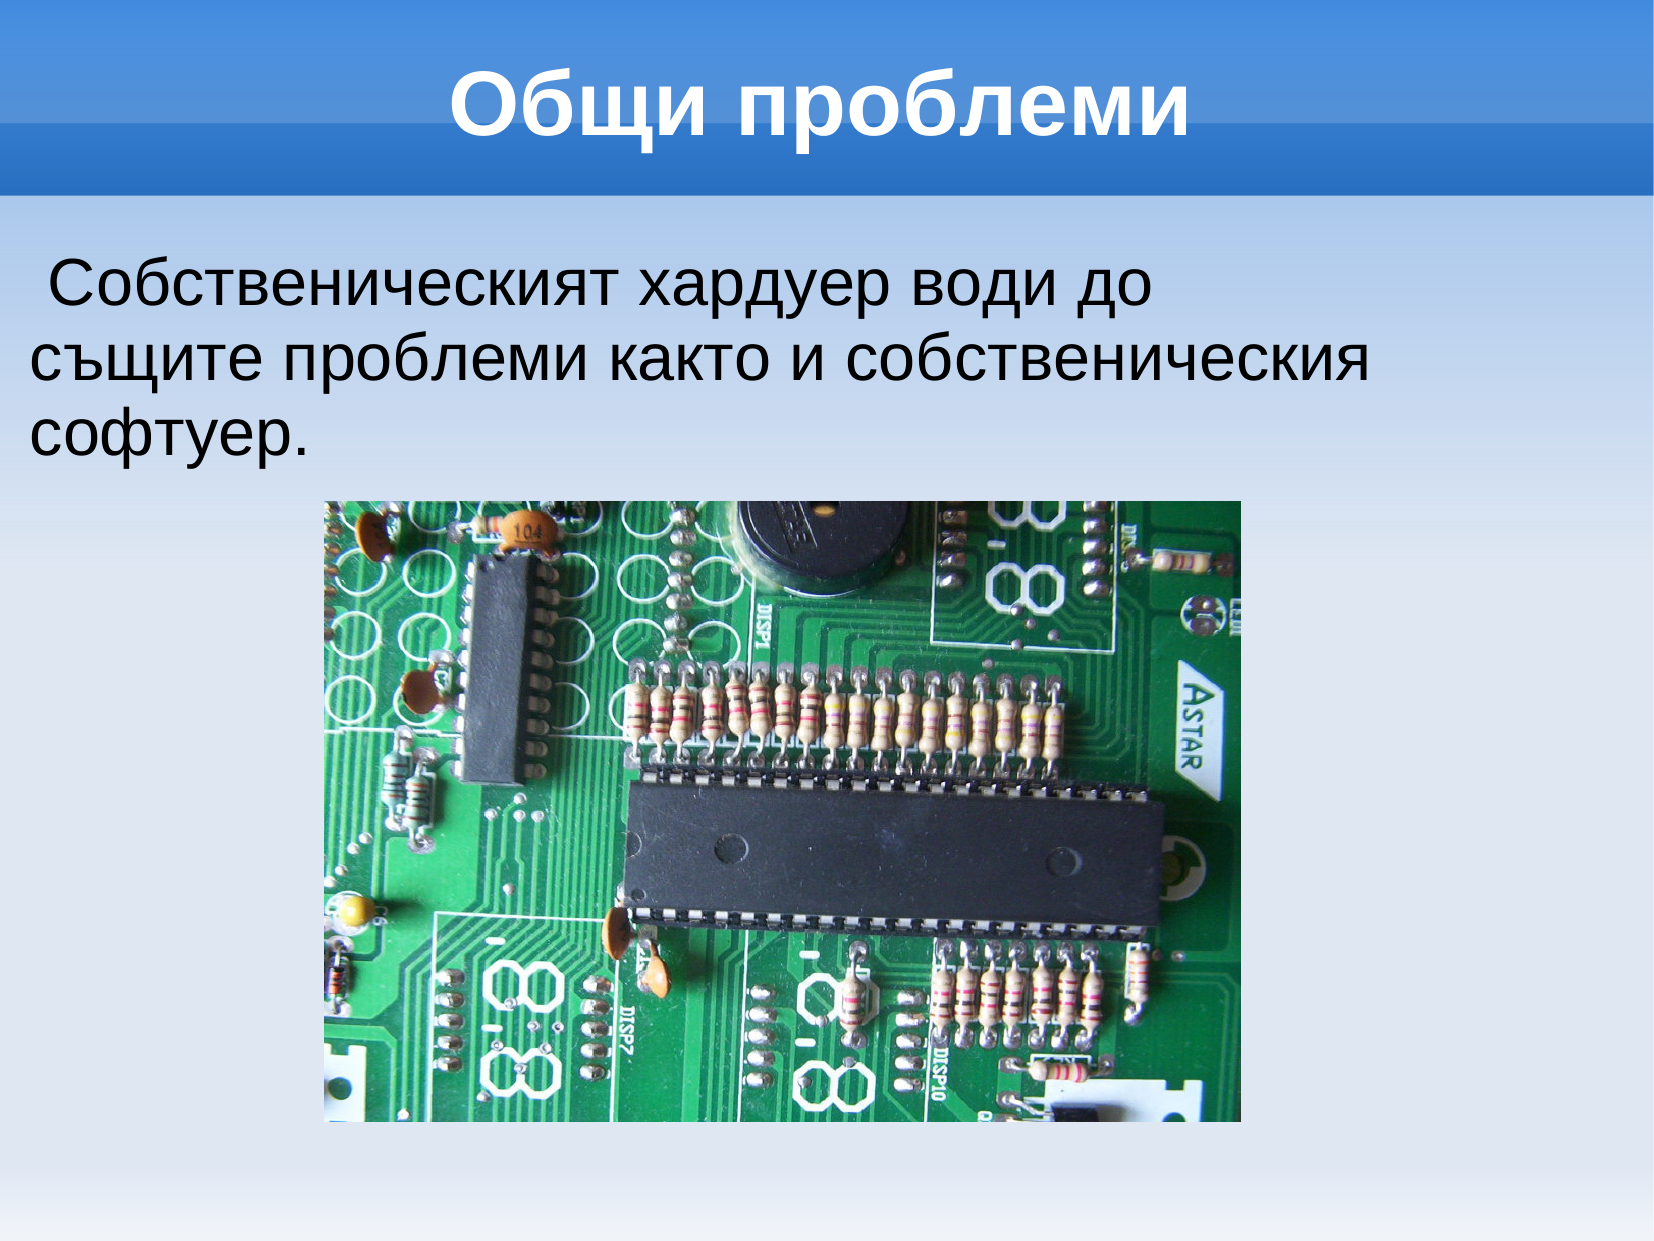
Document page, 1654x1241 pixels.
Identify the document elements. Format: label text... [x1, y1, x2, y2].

picture [0, 0, 1654, 1241]
title Общи проблеми [76, 7, 1565, 200]
text_box Собственическият хардуер води до същите проблеми както и собственическия софтуер. [29, 228, 1518, 621]
